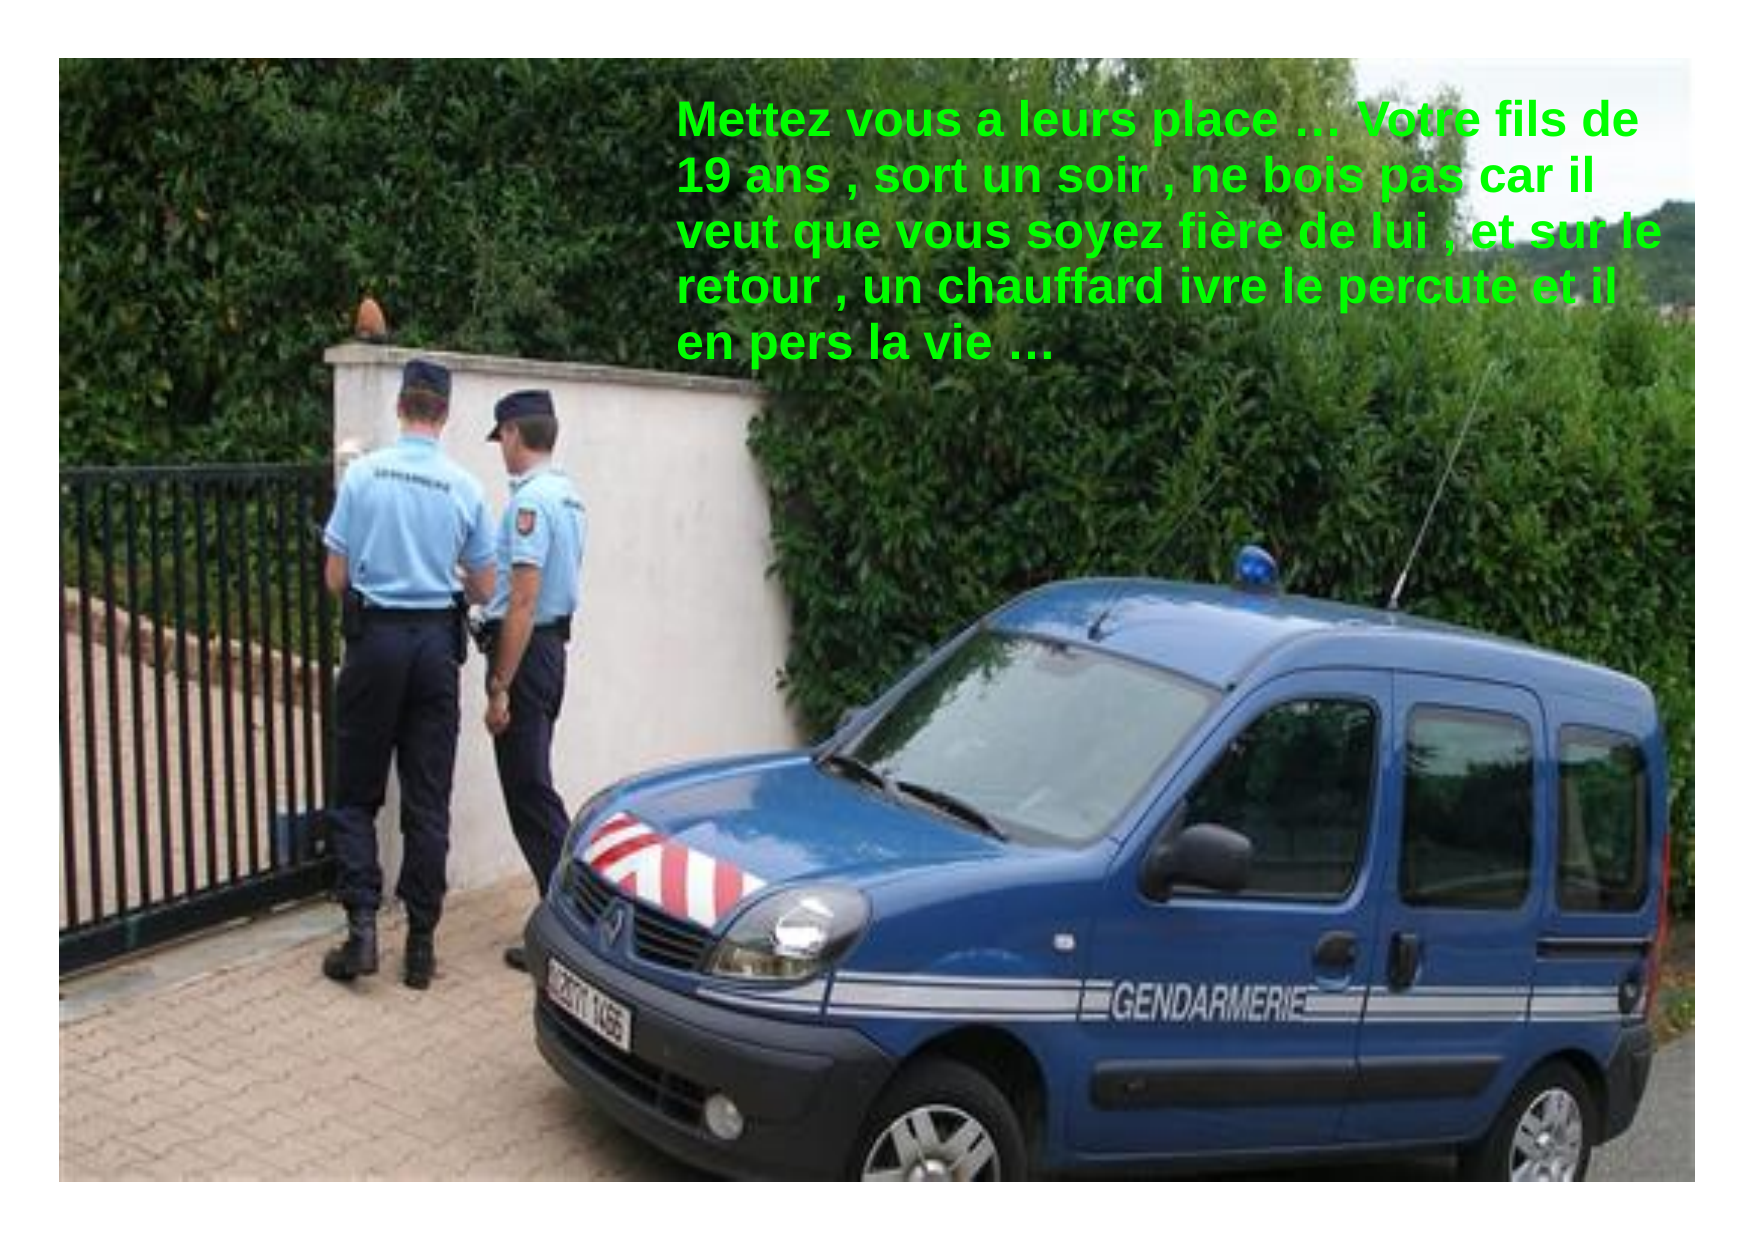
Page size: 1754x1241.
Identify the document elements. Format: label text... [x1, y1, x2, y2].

picture [59, 58, 1695, 1182]
text_box Mettez vous a leurs place … Votre fils de 19 ans , sort un soir , ne bois pas car il veut que vous soyez fière de lui , et sur le retour , un chauffard ivre le percute et il en pers la vie … [661, 84, 1695, 384]
